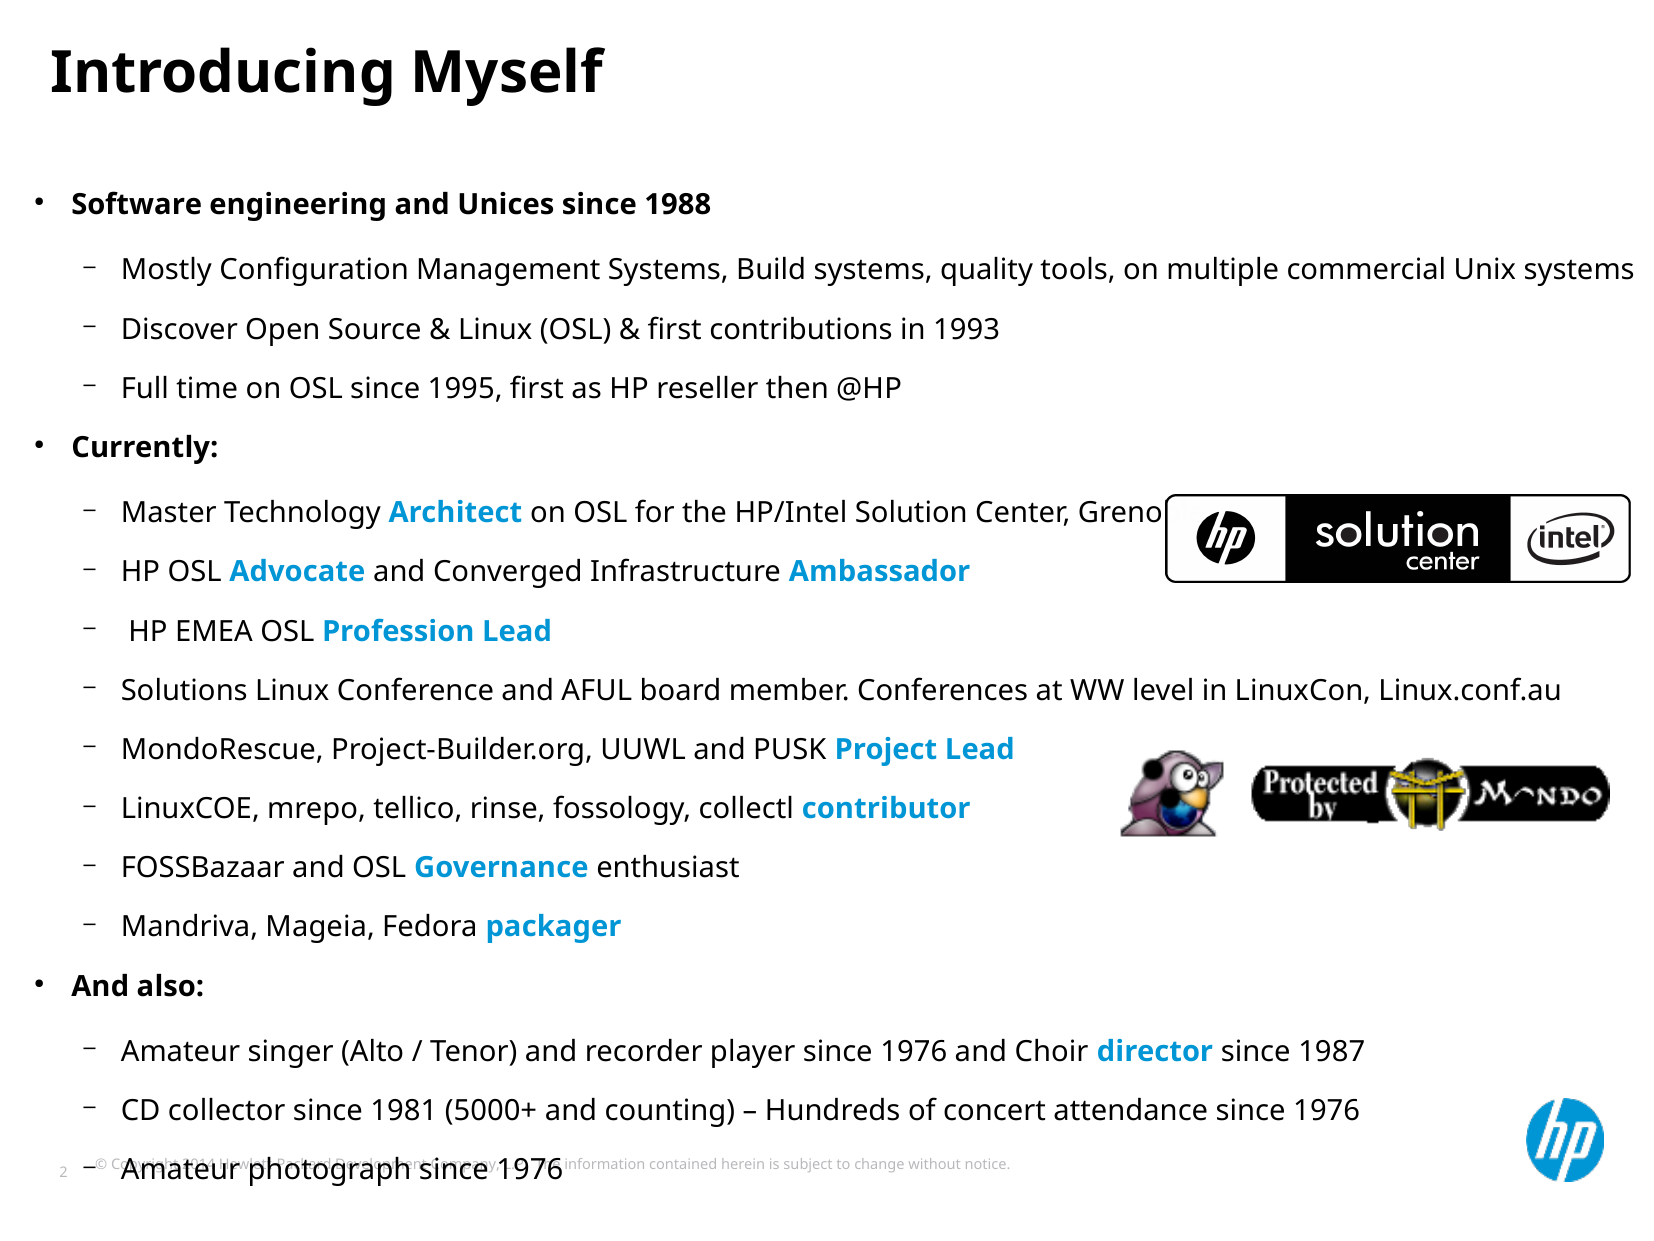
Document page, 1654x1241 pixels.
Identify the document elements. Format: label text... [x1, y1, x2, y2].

list Software engineering and Unices since 1988 Mostly Configuration Management Systems, Build systems, quality tools, on multiple commercial Unix systems Discover Open Source & Linux (OSL) & first contributions in 1993 Full time on OSL since 1995, first as HP reseller then @HP Currently: Master Technology Architect on OSL for the HP/Intel Solution Center, Grenoble HP OSL Advocate and Converged Infrastructure Ambassador HP EMEA OSL Profession Lead Solutions Linux Conference and AFUL board member. Conferences at WW level in LinuxCon, Linux.conf.au MondoRescue, Project-Builder.org, UUWL and PUSK Project Lead LinuxCOE, mrepo, tellico, rinse, fossology, collectl contributor FOSSBazaar and OSL Governance enthusiast Mandriva, Mageia, Fedora packager And also: Amateur singer (Alto / Tenor) and recorder player since 1976 and Choir director since 1987 CD collector since 1981 (5000+ and counting) – Hundreds of concert attendance since 1976 Amateur photograph since 1976 [6, 177, 1654, 1241]
title Introducing Myself [35, 27, 1410, 153]
picture [1165, 494, 1631, 583]
picture [1093, 717, 1610, 869]
